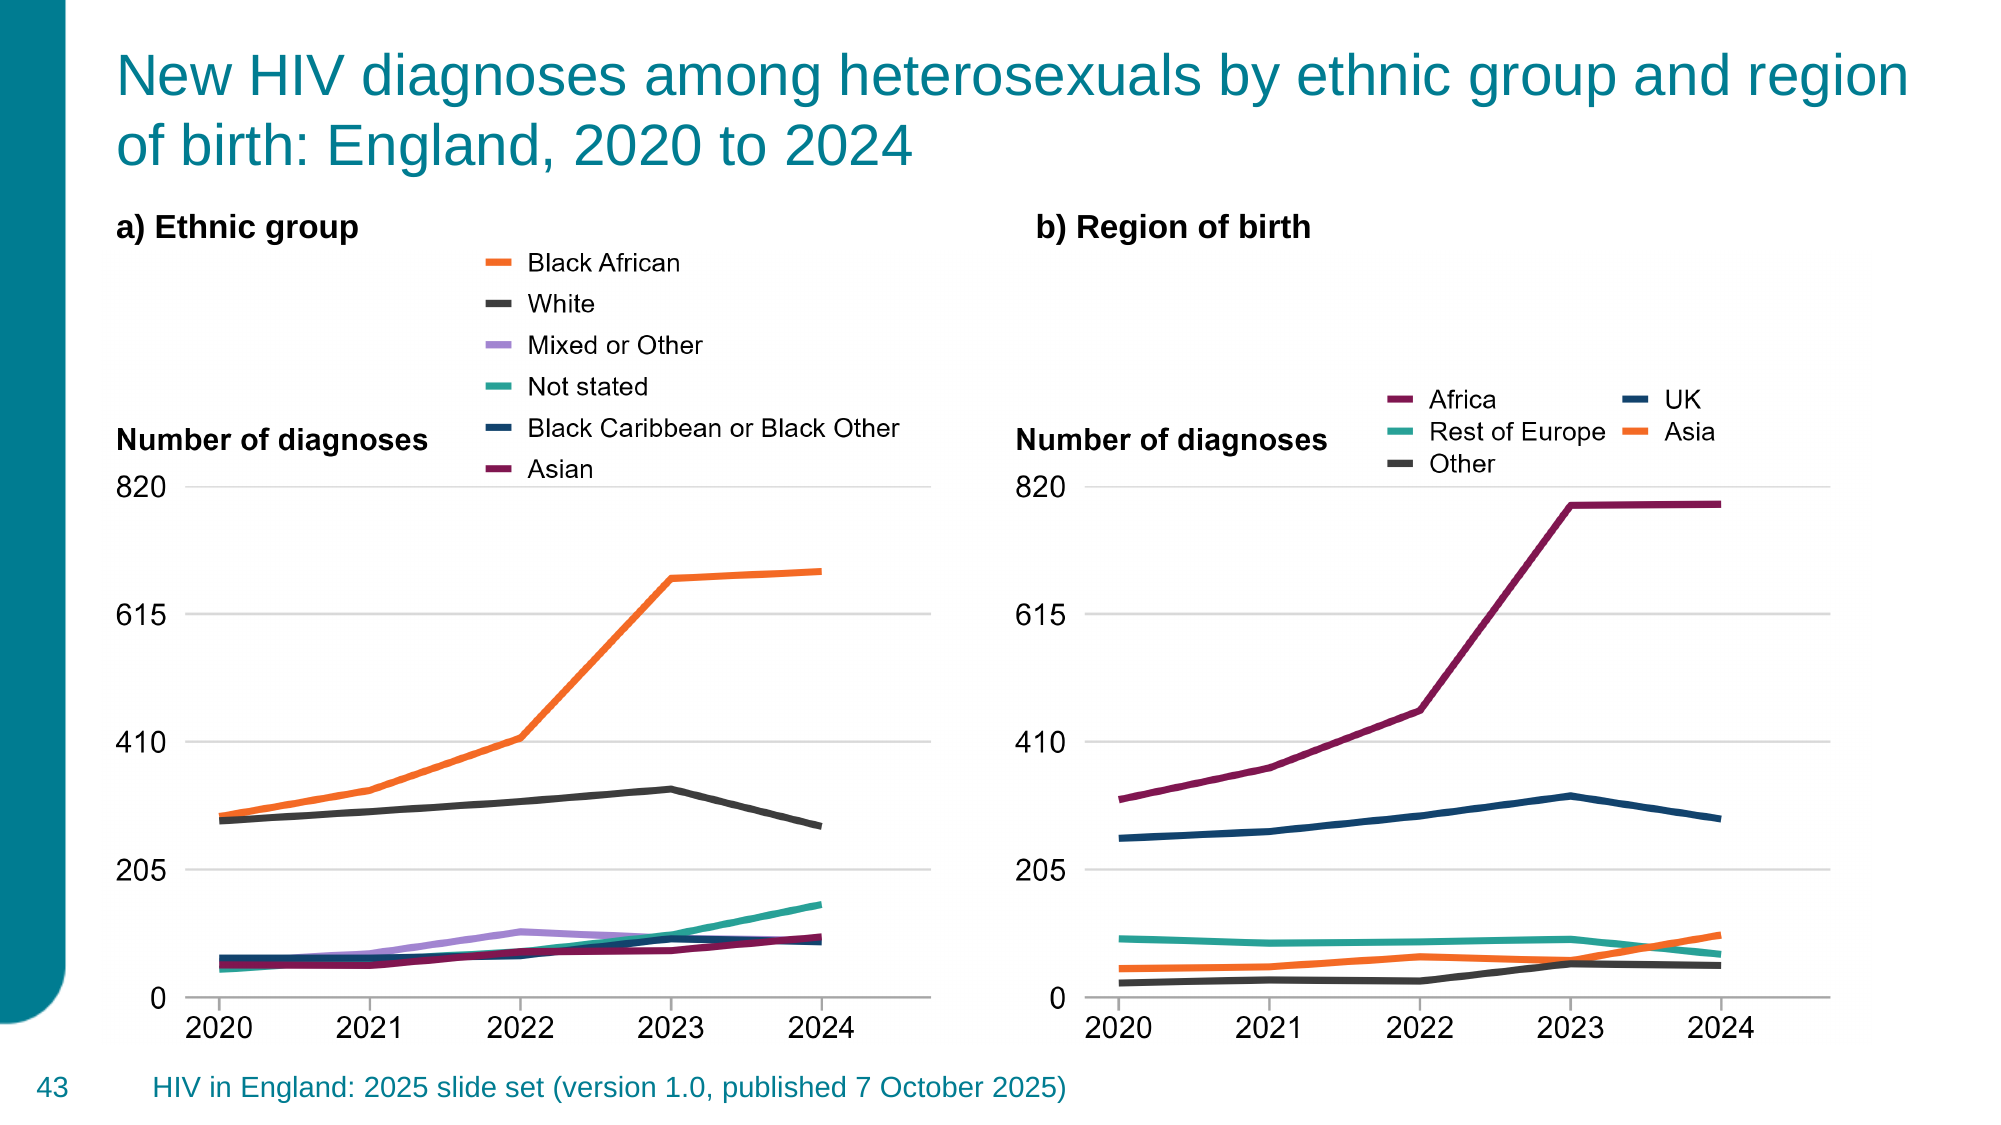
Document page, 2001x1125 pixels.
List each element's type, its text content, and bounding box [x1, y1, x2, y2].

text_box b) Region of birth [1020, 198, 1846, 250]
text_box [21, 1056, 120, 1117]
title New HIV diagnoses among heterosexuals by ethnic group and region of birth: England, 2020 to 2024 [101, 29, 1974, 222]
picture [101, 250, 1872, 1045]
text_box a) Ethnic group [101, 198, 927, 250]
text_box HIV in England: 2025 slide set (version 1.0, published 7 October 2025) [137, 1056, 1780, 1116]
